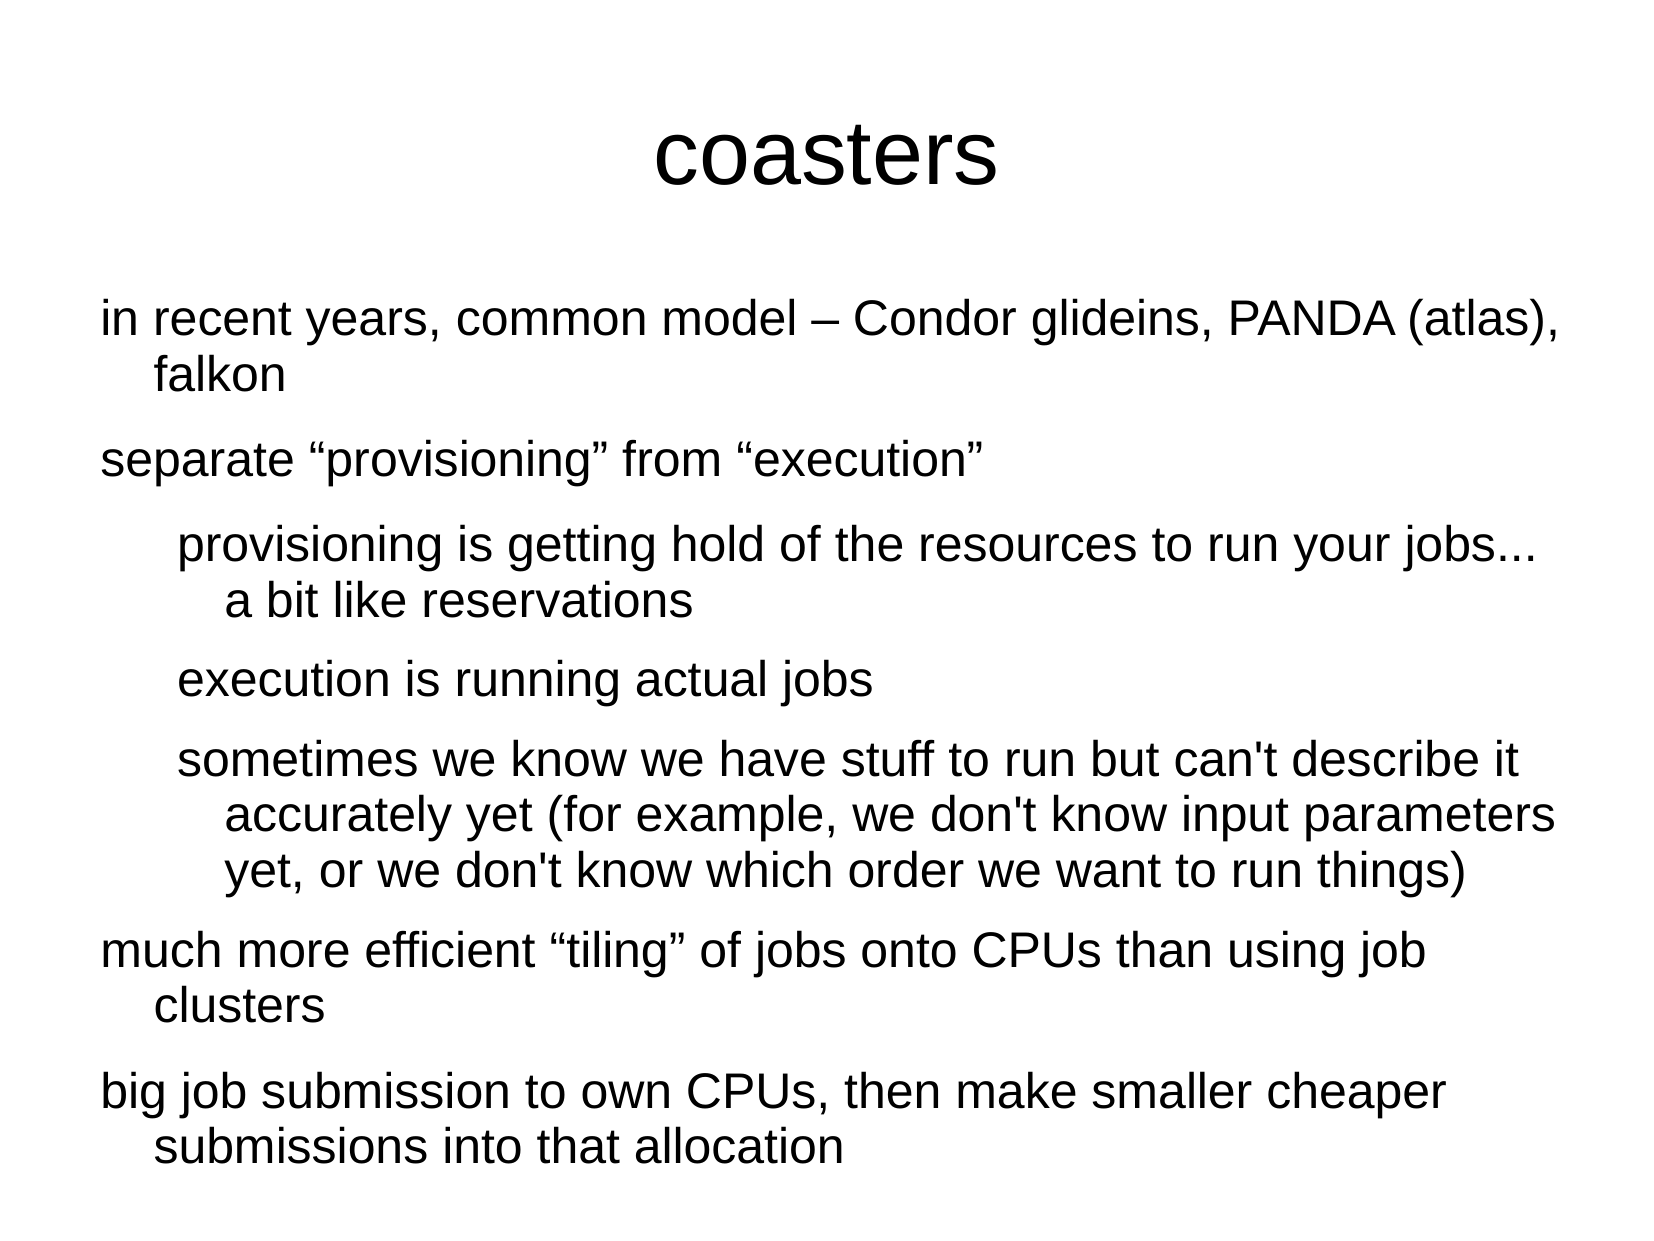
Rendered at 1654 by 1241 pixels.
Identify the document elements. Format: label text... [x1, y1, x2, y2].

title coasters [82, 56, 1571, 250]
list in recent years, common model – Condor glideins, PANDA (atlas), falkon separate “provisioning” from “execution” provisioning is getting hold of the resources to run your jobs... a bit like reservations execution is running actual jobs sometimes we know we have stuff to run but can't describe it accurately yet (for example, we don't know input parameters yet, or we don't know which order we want to run things) much more efficient “tiling” of jobs onto CPUs than using job clusters big job submission to own CPUs, then make smaller cheaper submissions into that allocation [82, 290, 1571, 1198]
